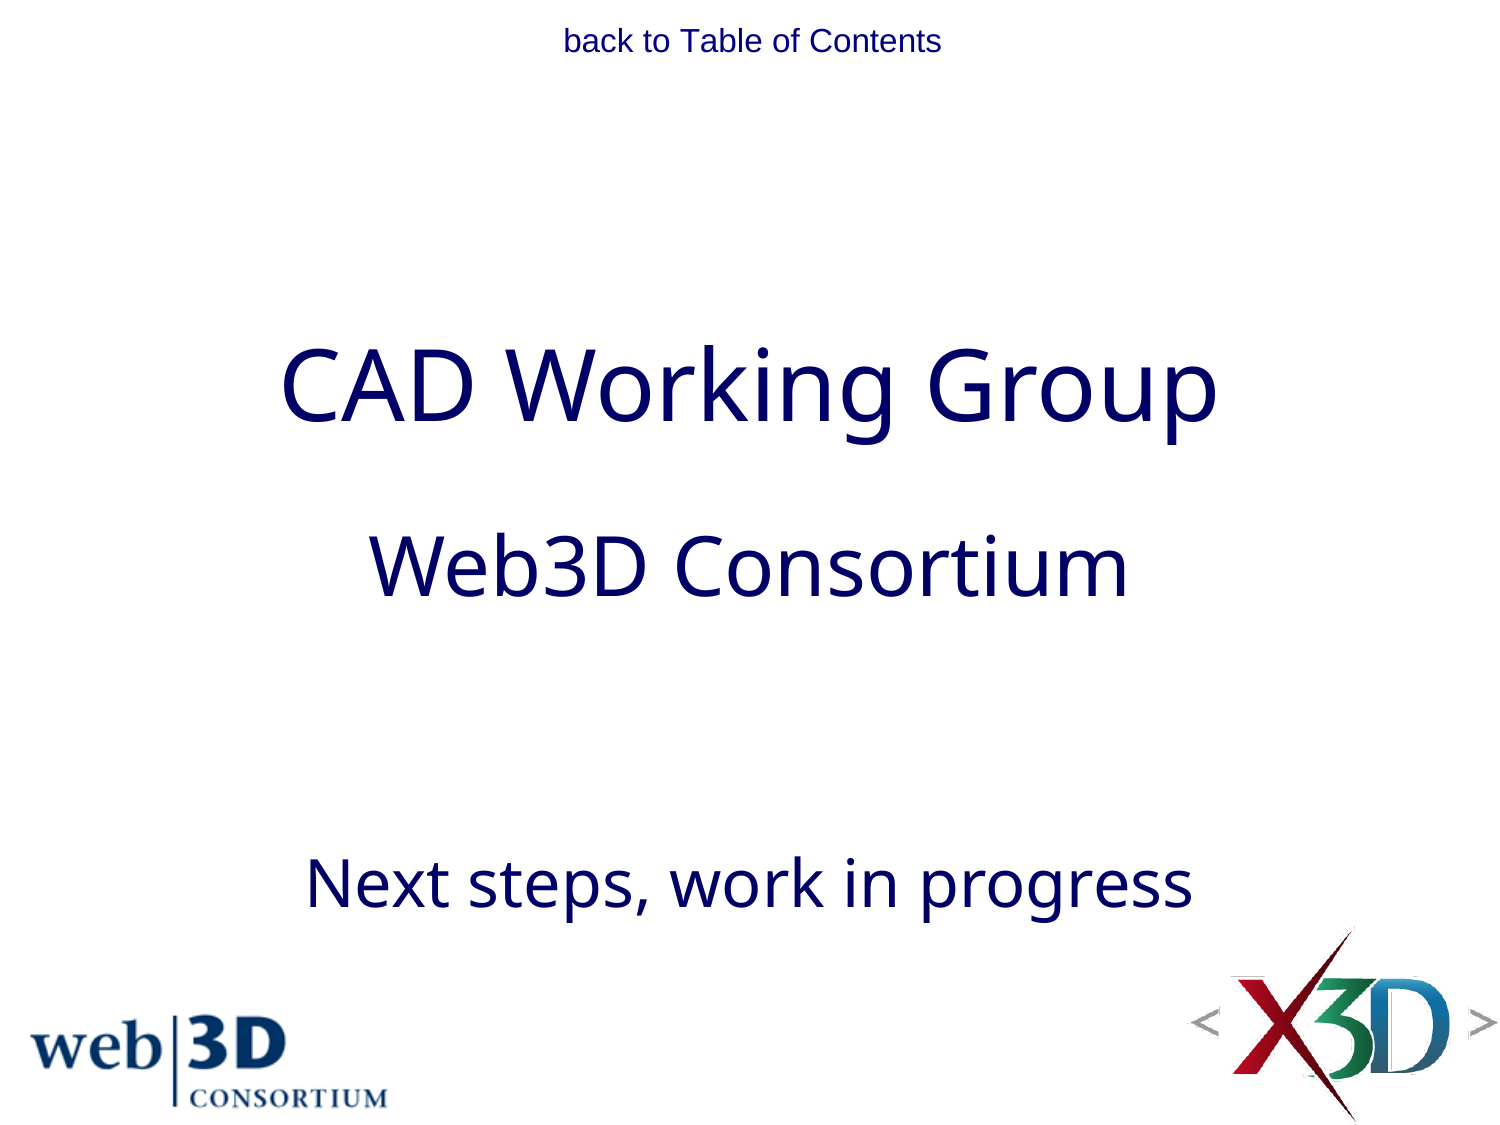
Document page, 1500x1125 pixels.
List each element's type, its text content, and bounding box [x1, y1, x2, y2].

picture [12, 998, 413, 1118]
picture [1187, 926, 1500, 1125]
text_box back to Table of Contents [548, 14, 958, 68]
title CAD Working Group Web3D Consortium Next steps, work in progress [112, 307, 1388, 867]
